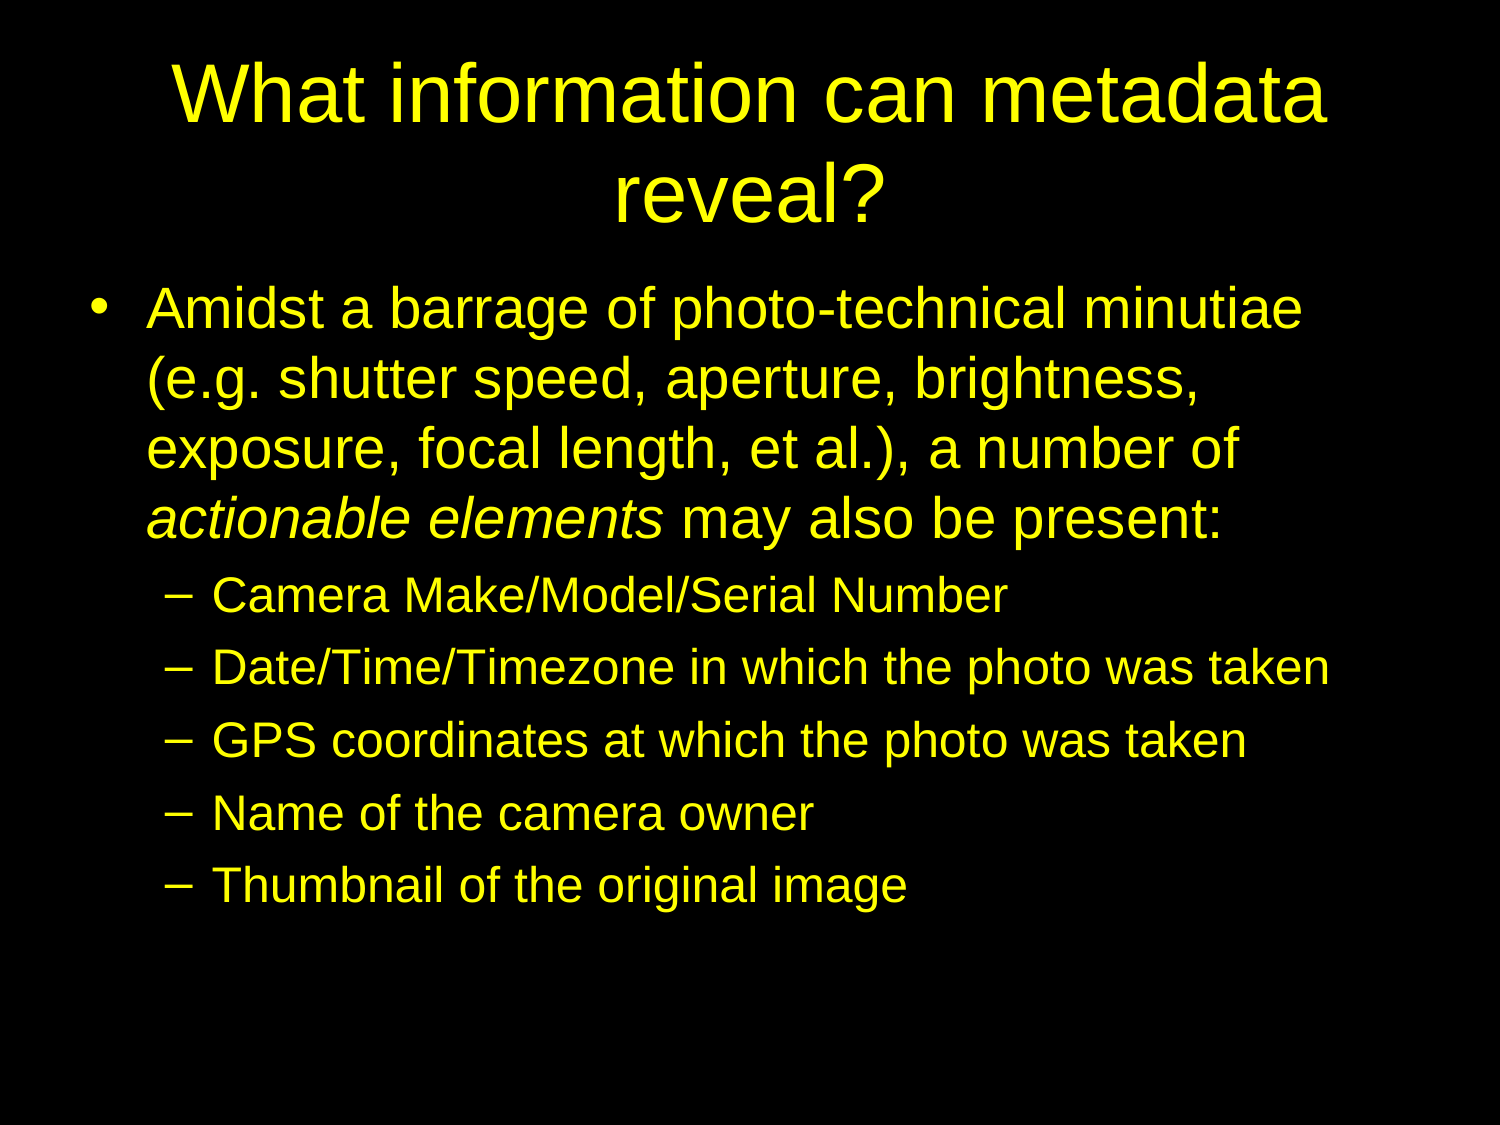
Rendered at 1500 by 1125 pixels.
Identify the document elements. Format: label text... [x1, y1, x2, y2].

list Amidst a barrage of photo-technical minutiae (e.g. shutter speed, aperture, brightness, exposure, focal length, et al.), a number of actionable elements may also be present: Camera Make/Model/Serial Number Date/Time/Timezone in which the photo was taken GPS coordinates at which the photo was taken Name of the camera owner Thumbnail of the original image [75, 262, 1426, 1006]
title What information can metadata reveal? [75, 31, 1426, 247]
